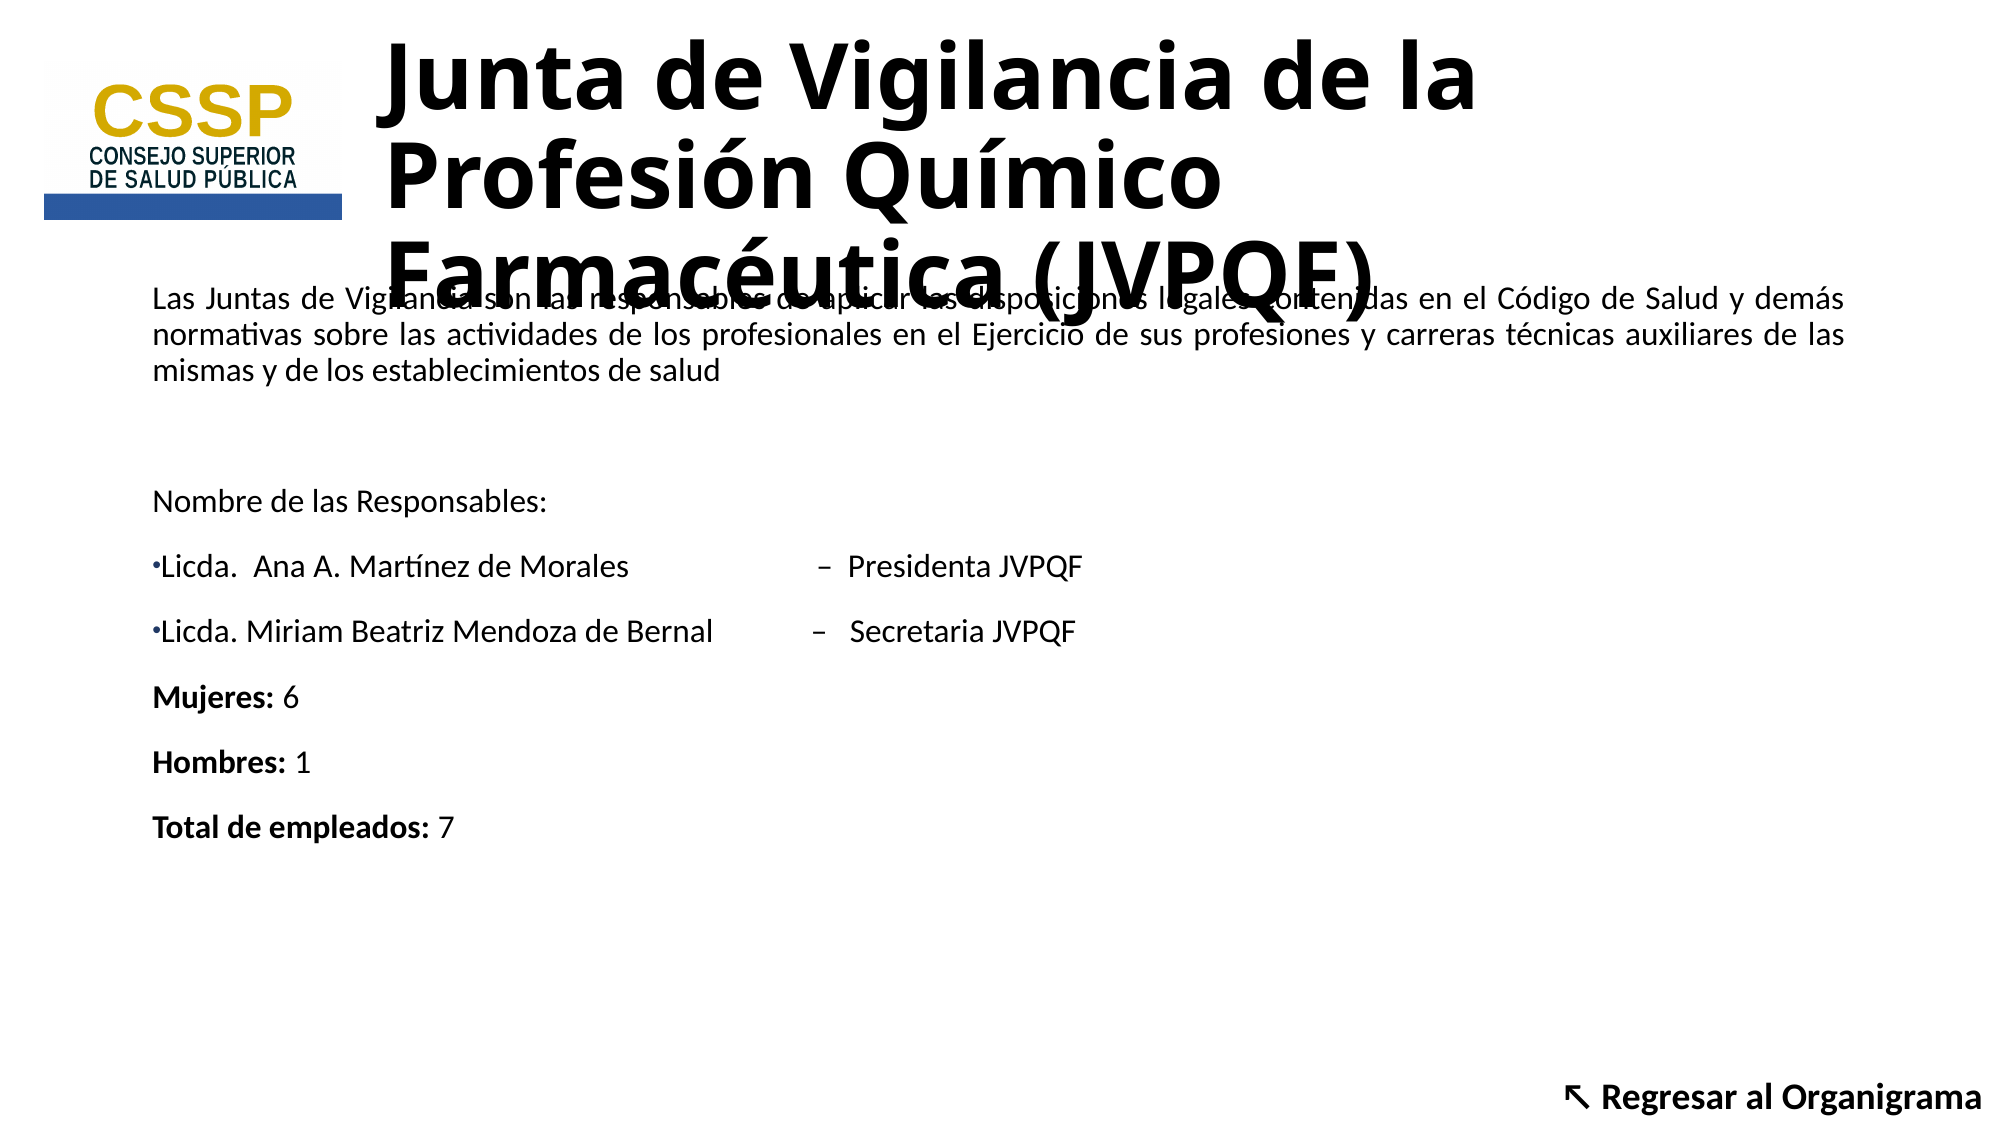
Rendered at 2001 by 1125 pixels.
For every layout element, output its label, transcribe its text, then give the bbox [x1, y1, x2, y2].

text_box ↖ Regresar al Organigrama [1546, 1064, 1999, 1125]
picture [44, 61, 342, 220]
title Junta de Vigilancia de la Profesión Químico Farmacéutica (JVPQF) [368, 22, 1863, 241]
list Las Juntas de Vigilancia son las responsables de aplicar las disposiciones legales contenidas en el Código de Salud y demás normativas sobre las actividades de los profesionales en el Ejercicio de sus profesiones y carreras técnicas auxiliares de las mismas y de los establecimientos de salud Nombre de las Responsables: Licda. Ana A. Martínez de Morales – Presidenta JVPQF Licda. Miriam Beatriz Mendoza de Bernal – Secretaria JVPQF Mujeres: 6 Hombres: 1 Total de empleados: 7 [137, 273, 1863, 1066]
